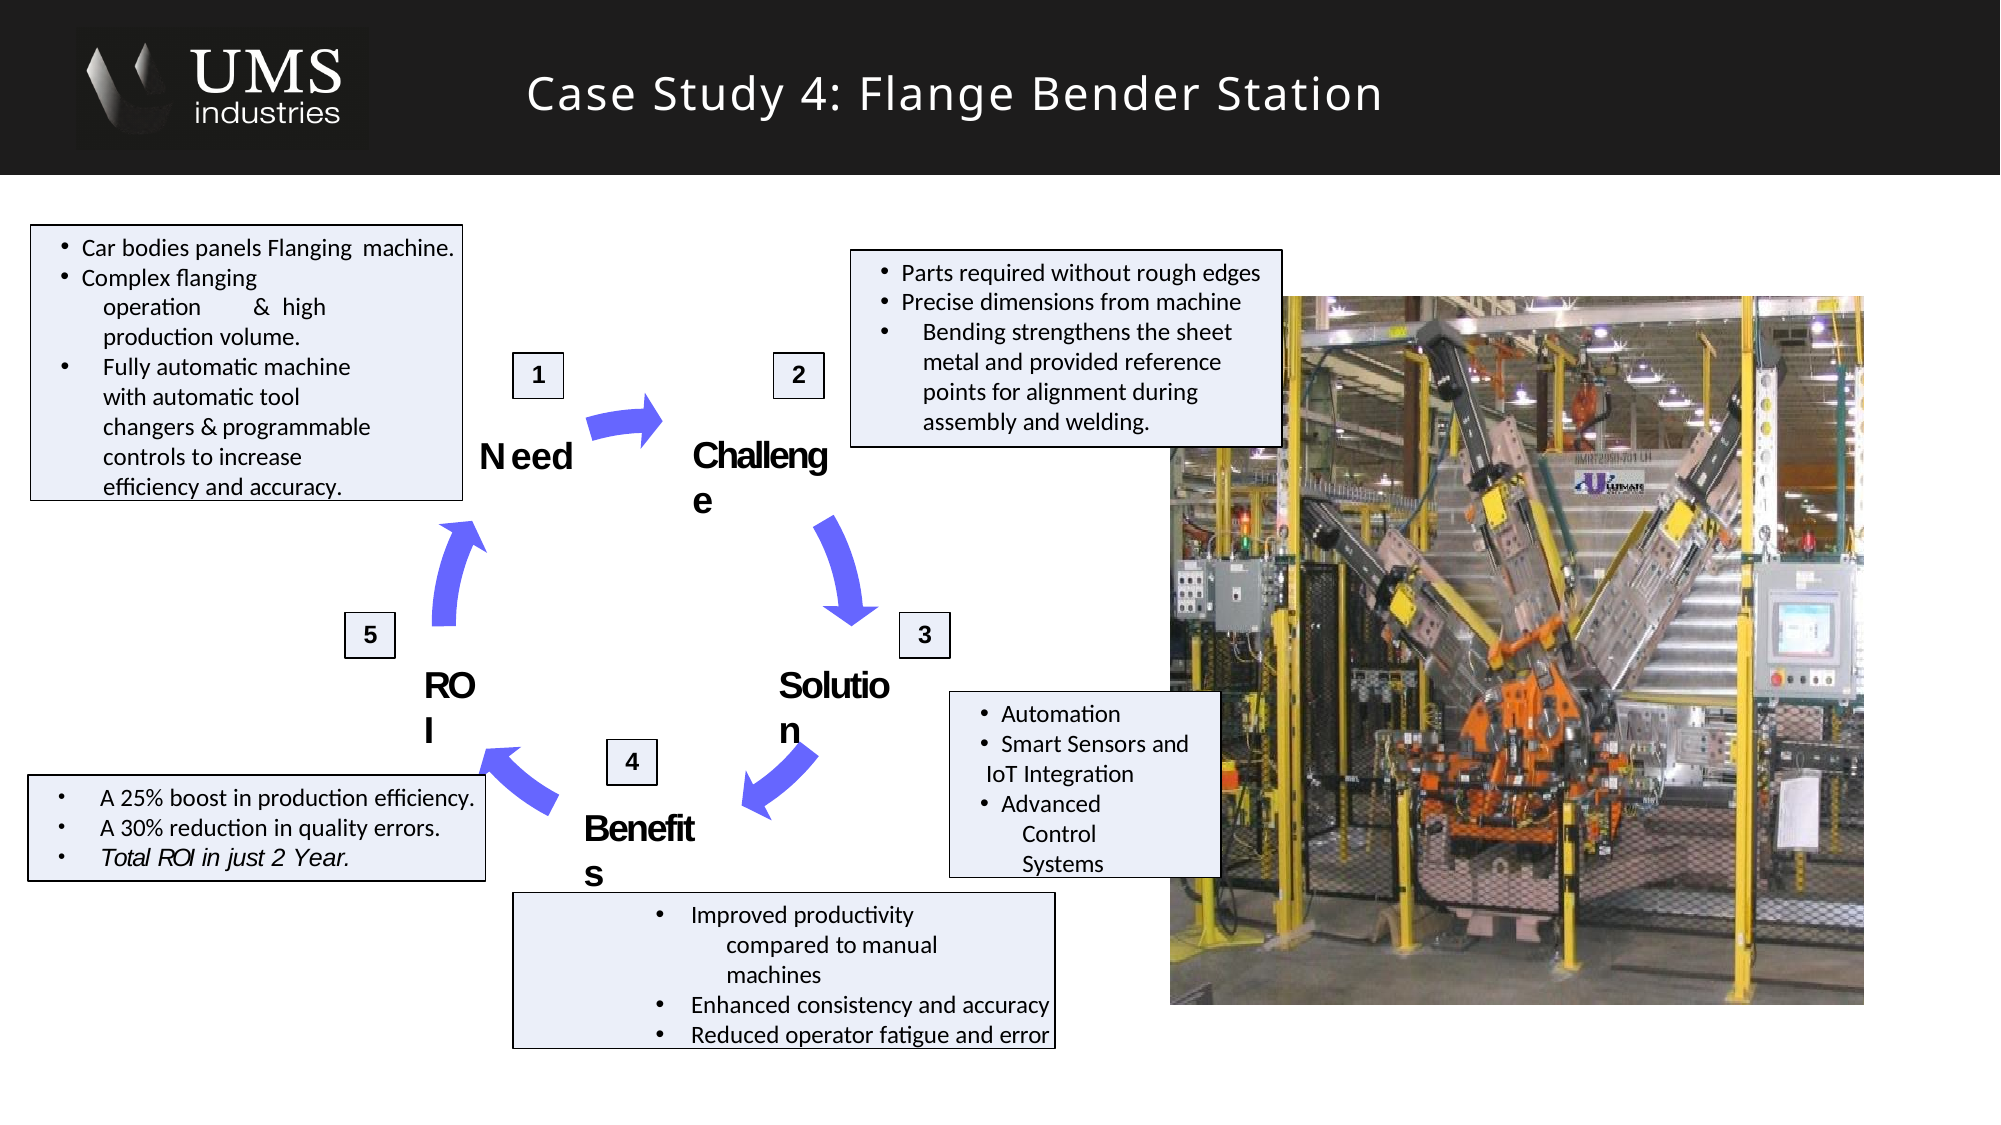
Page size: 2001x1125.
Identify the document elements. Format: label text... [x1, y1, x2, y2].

text_box Parts required without rough edges Precise dimensions from machine Bending strengthens the sheet metal and provided reference points for alignment during assembly and welding. [850, 249, 1283, 447]
text_box Car bodies panels Flanging machine. Complex flanging operation & high production volume. Fully automatic machine with automatic tool changers & programmable controls to increase efficiency and accuracy. [30, 224, 463, 474]
text_box [741, 741, 819, 821]
text_box Automation Smart Sensors and IoT Integration Advanced Control Systems [949, 691, 1221, 859]
text_box A 25% boost in production efficiency. A 30% reduction in quality errors. Total ROI in just 2 Year. [28, 774, 486, 882]
text_box [431, 520, 488, 627]
picture [1170, 296, 1864, 1005]
text_box ROI [421, 659, 483, 709]
text_box Case Study 4: Flange Bender Station [510, 57, 1924, 128]
picture [76, 27, 369, 150]
text_box [585, 392, 663, 449]
text_box [346, 613, 394, 657]
text_box 3 [916, 616, 934, 651]
text_box 1 [529, 356, 547, 392]
text_box [514, 354, 563, 398]
text_box 4 [623, 743, 641, 778]
text_box [0, 0, 2000, 175]
text_box [900, 613, 949, 657]
text_box Solution [776, 659, 911, 709]
text_box Challenge [690, 429, 847, 479]
text_box 5 [361, 616, 379, 651]
text_box [812, 514, 879, 627]
text_box [774, 354, 823, 398]
text_box 2 [790, 356, 807, 392]
text_box [478, 746, 560, 817]
text_box [608, 740, 656, 784]
text_box eed [508, 429, 577, 479]
text_box N [479, 434, 508, 478]
text_box Benefits [581, 801, 714, 851]
text_box Improved productivity compared to manual machines Enhanced consistency and accuracy Reduced operator fatigue and error [513, 892, 1055, 1029]
